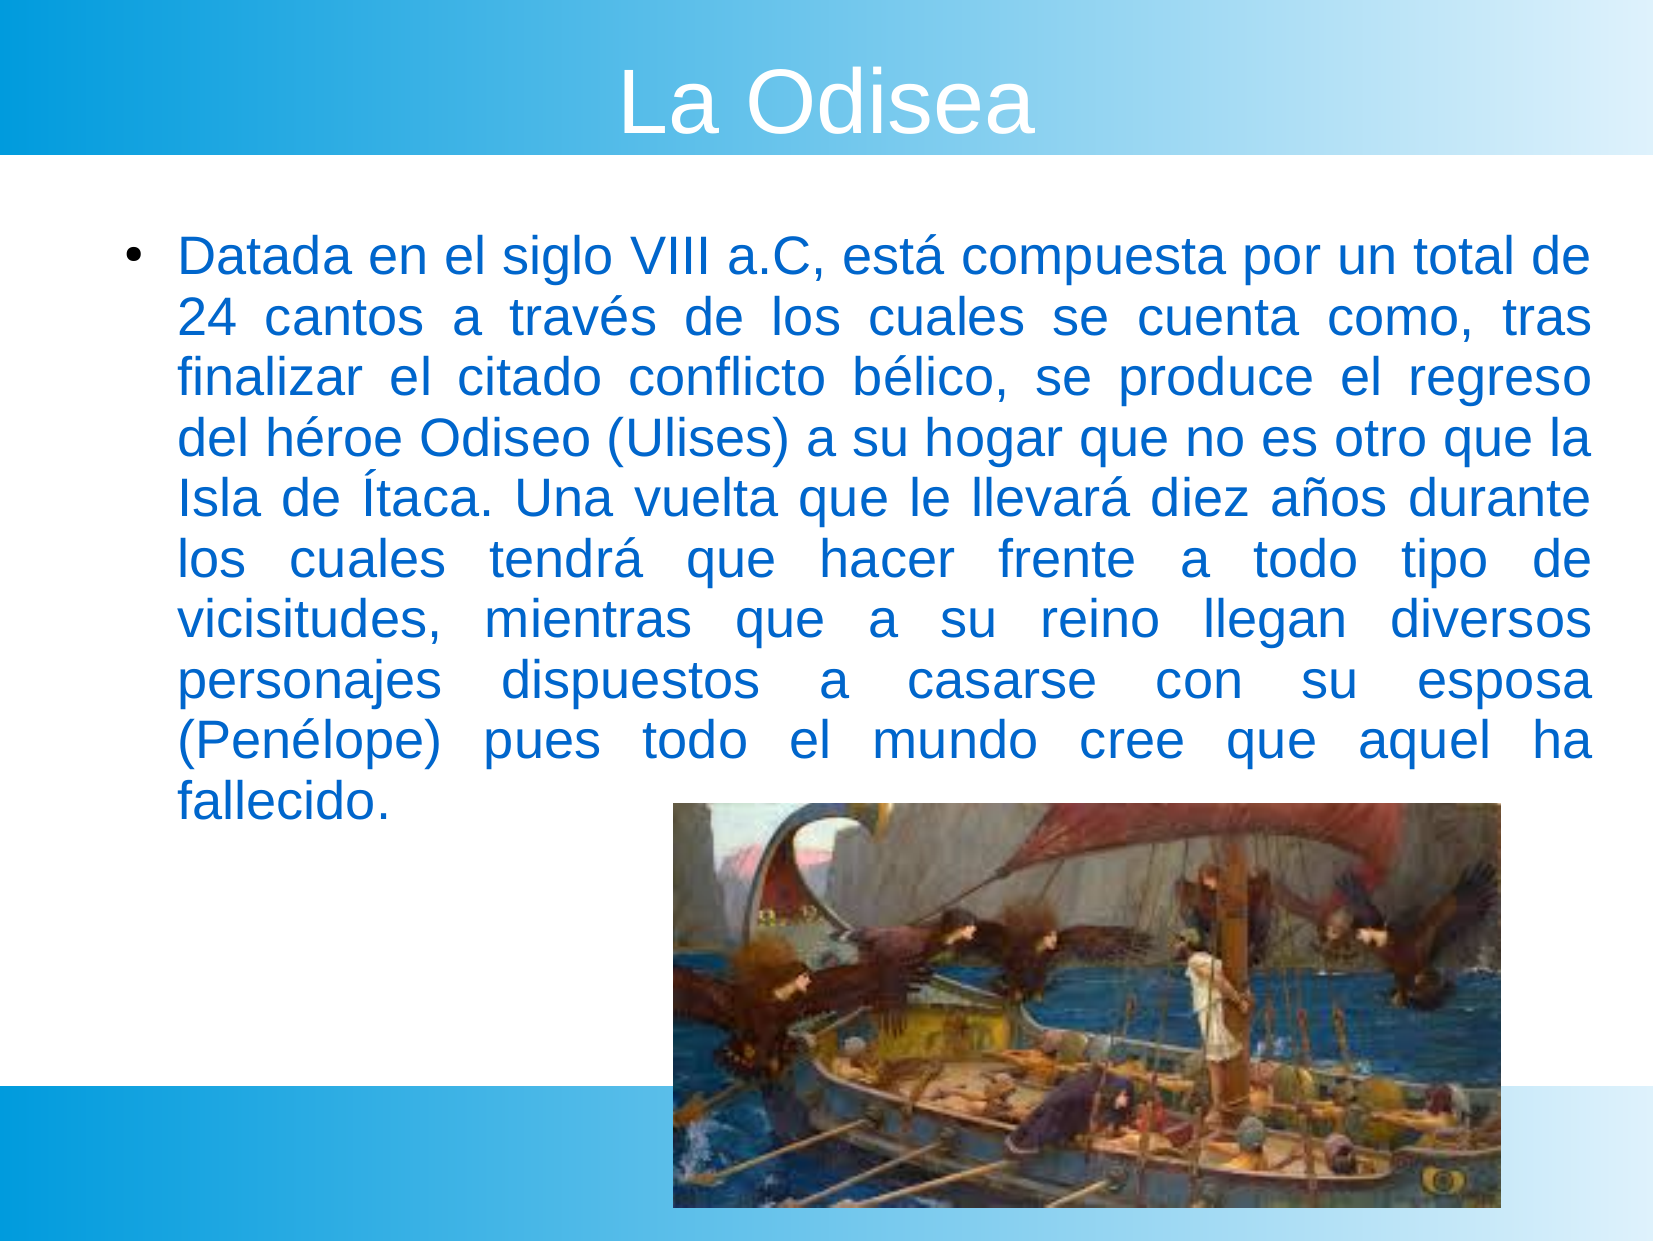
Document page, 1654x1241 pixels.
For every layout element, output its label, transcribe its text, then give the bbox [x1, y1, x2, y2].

list Datada en el siglo VIII a.C, está compuesta por un total de 24 cantos a través de los cuales se cuenta como, tras finalizar el citado conflicto bélico, se produce el regreso del héroe Odiseo (Ulises) a su hogar que no es otro que la Isla de Ítaca. Una vuelta que le llevará diez años durante los cuales tendrá que hacer frente a todo tipo de vicisitudes, mientras que a su reino llegan diversos personajes dispuestos a casarse con su esposa (Penélope) pues todo el mundo cree que aquel ha fallecido. [106, 225, 1595, 945]
picture [673, 803, 1501, 1208]
title La Odisea [82, 49, 1571, 155]
